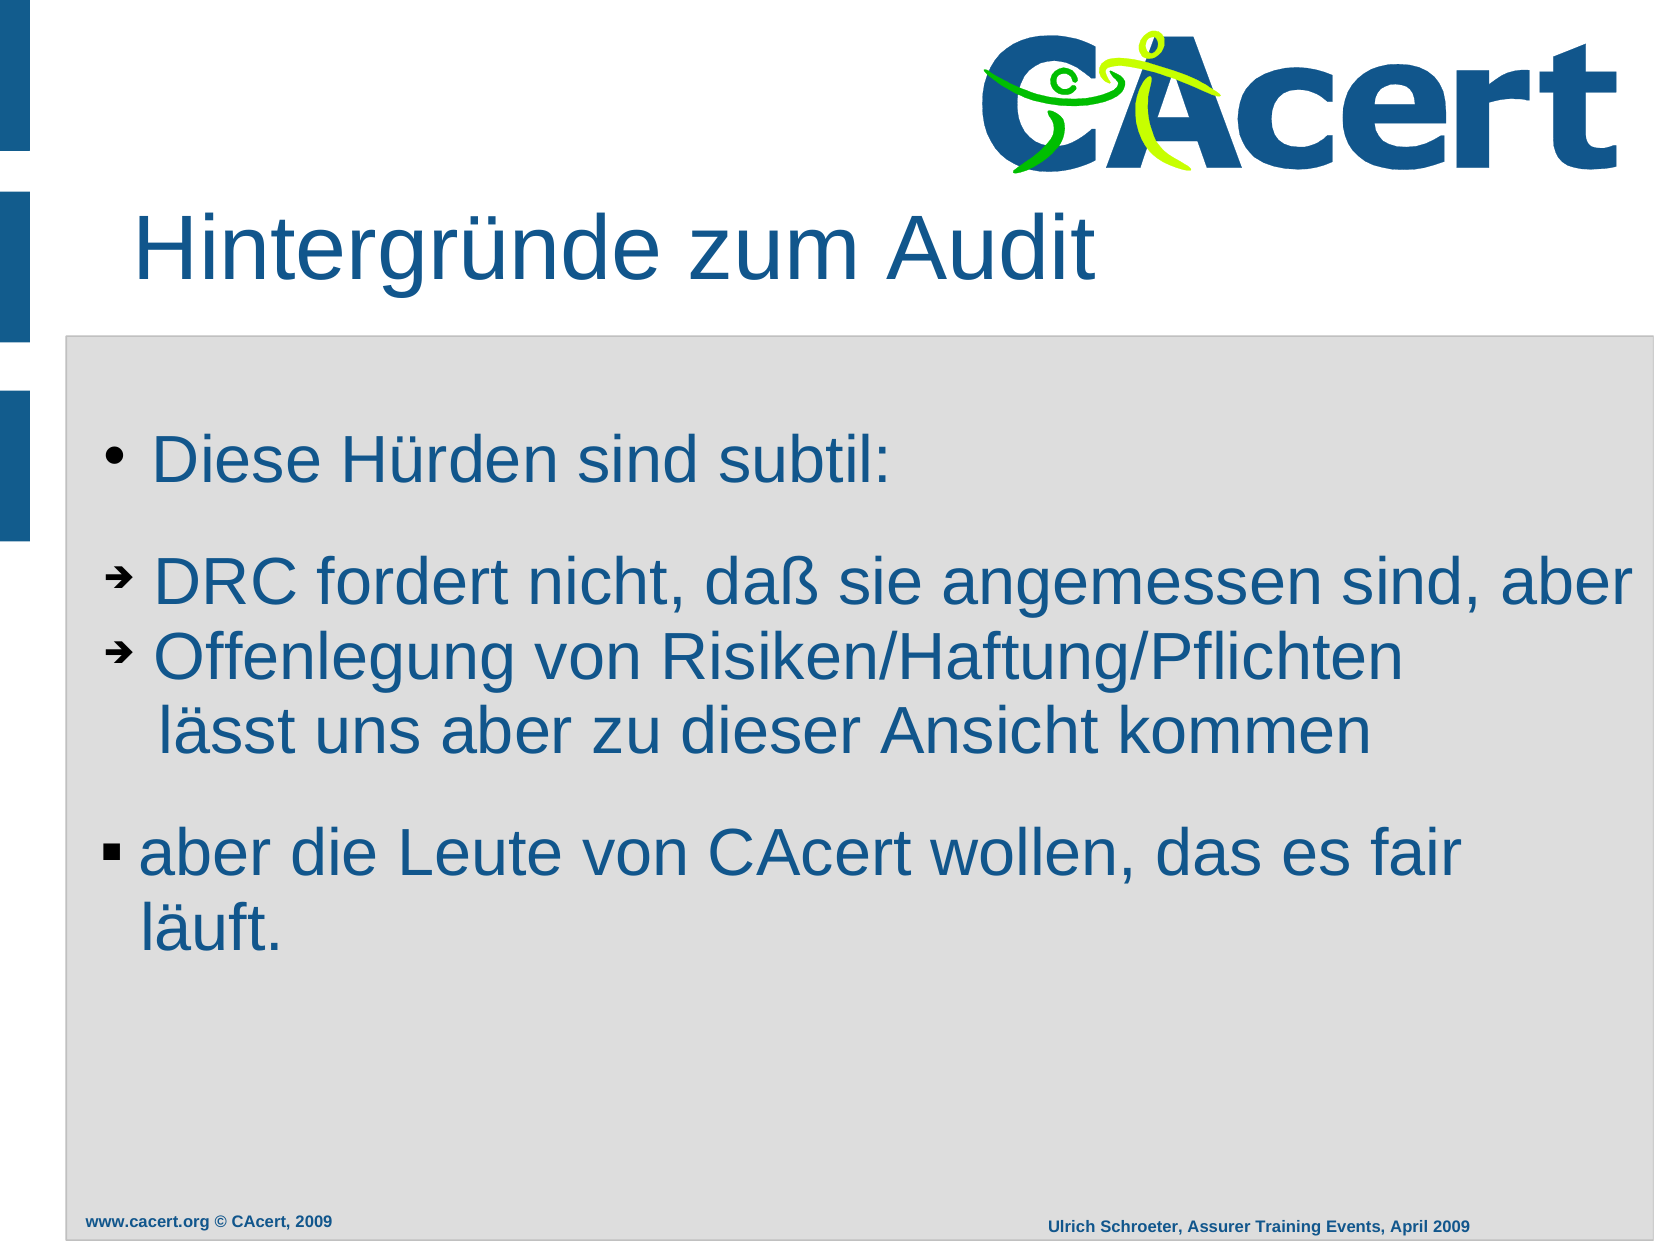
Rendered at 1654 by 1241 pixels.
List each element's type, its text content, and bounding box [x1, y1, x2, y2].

text_box Hintergründe zum Audit [118, 189, 1112, 307]
text_box Diese Hürden sind subtil: DRC fordert nicht, daß sie angemessen sind, aber Offenlegung von Risiken/Haftung/Pflichten lässt uns aber zu dieser Ansicht kommen aber die Leute von CAcert wollen, das es fair läuft. [88, 414, 1651, 973]
